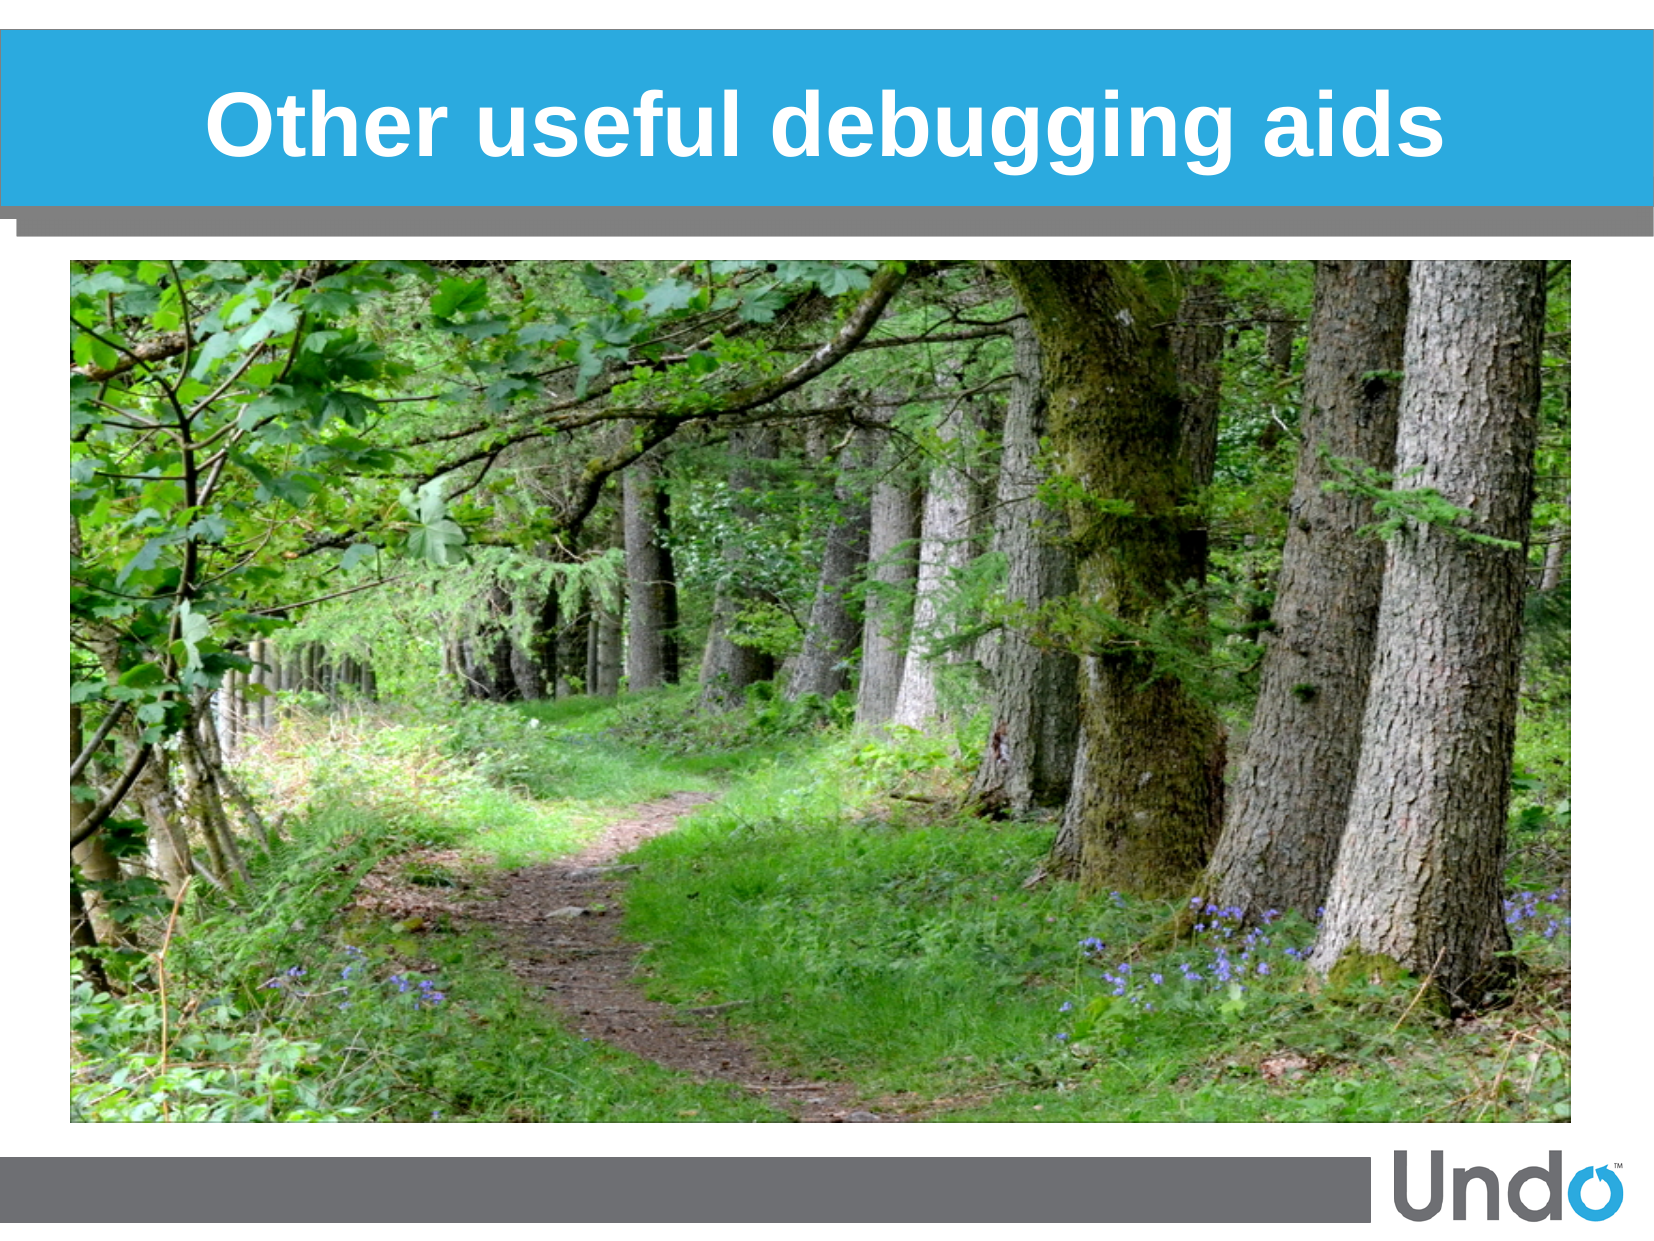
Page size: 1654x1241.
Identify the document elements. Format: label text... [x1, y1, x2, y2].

picture [70, 260, 1571, 1123]
title Other useful debugging aids [82, 14, 1571, 221]
picture [1394, 1150, 1624, 1223]
